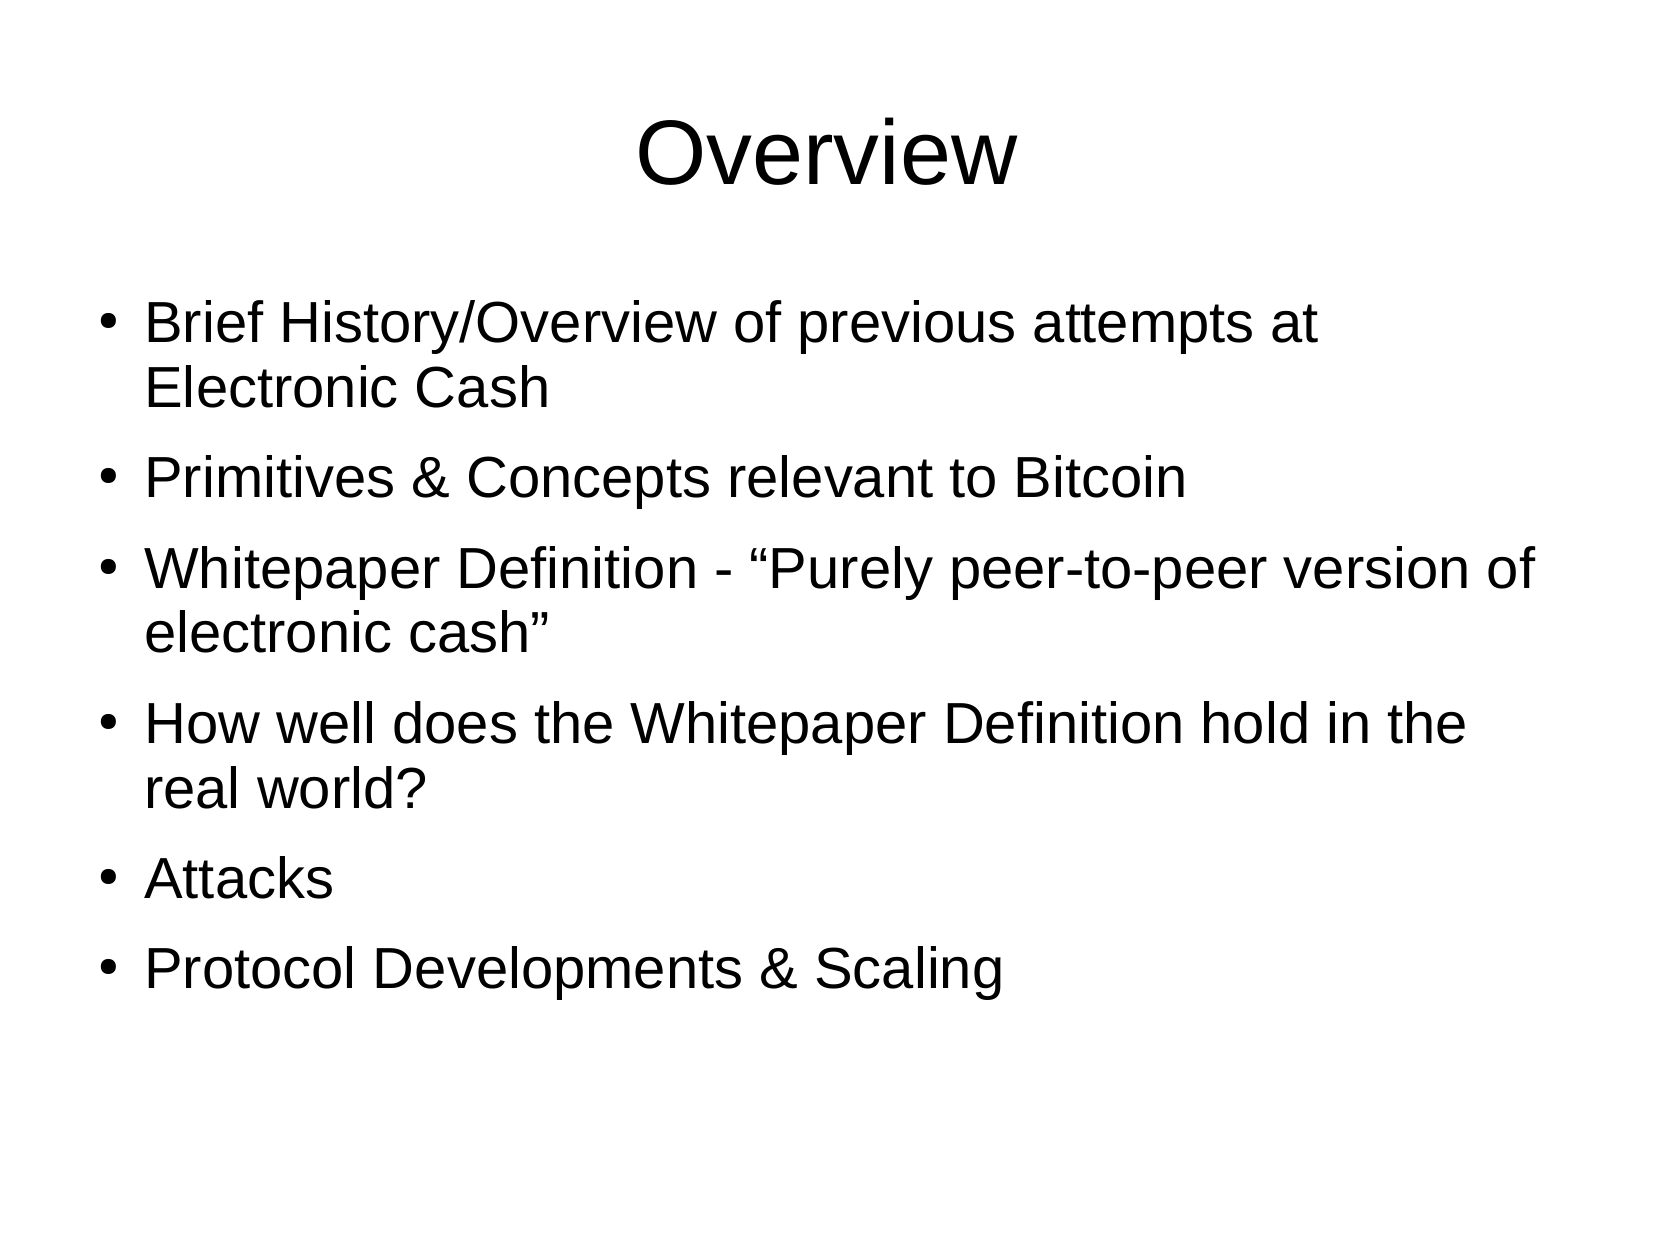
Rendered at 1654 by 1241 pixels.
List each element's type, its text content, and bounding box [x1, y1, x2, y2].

list Brief History/Overview of previous attempts at Electronic Cash Primitives & Concepts relevant to Bitcoin Whitepaper Definition - “Purely peer-to-peer version of electronic cash” How well does the Whitepaper Definition hold in the real world? Attacks Protocol Developments & Scaling [82, 290, 1571, 1010]
title Overview [82, 49, 1571, 257]
